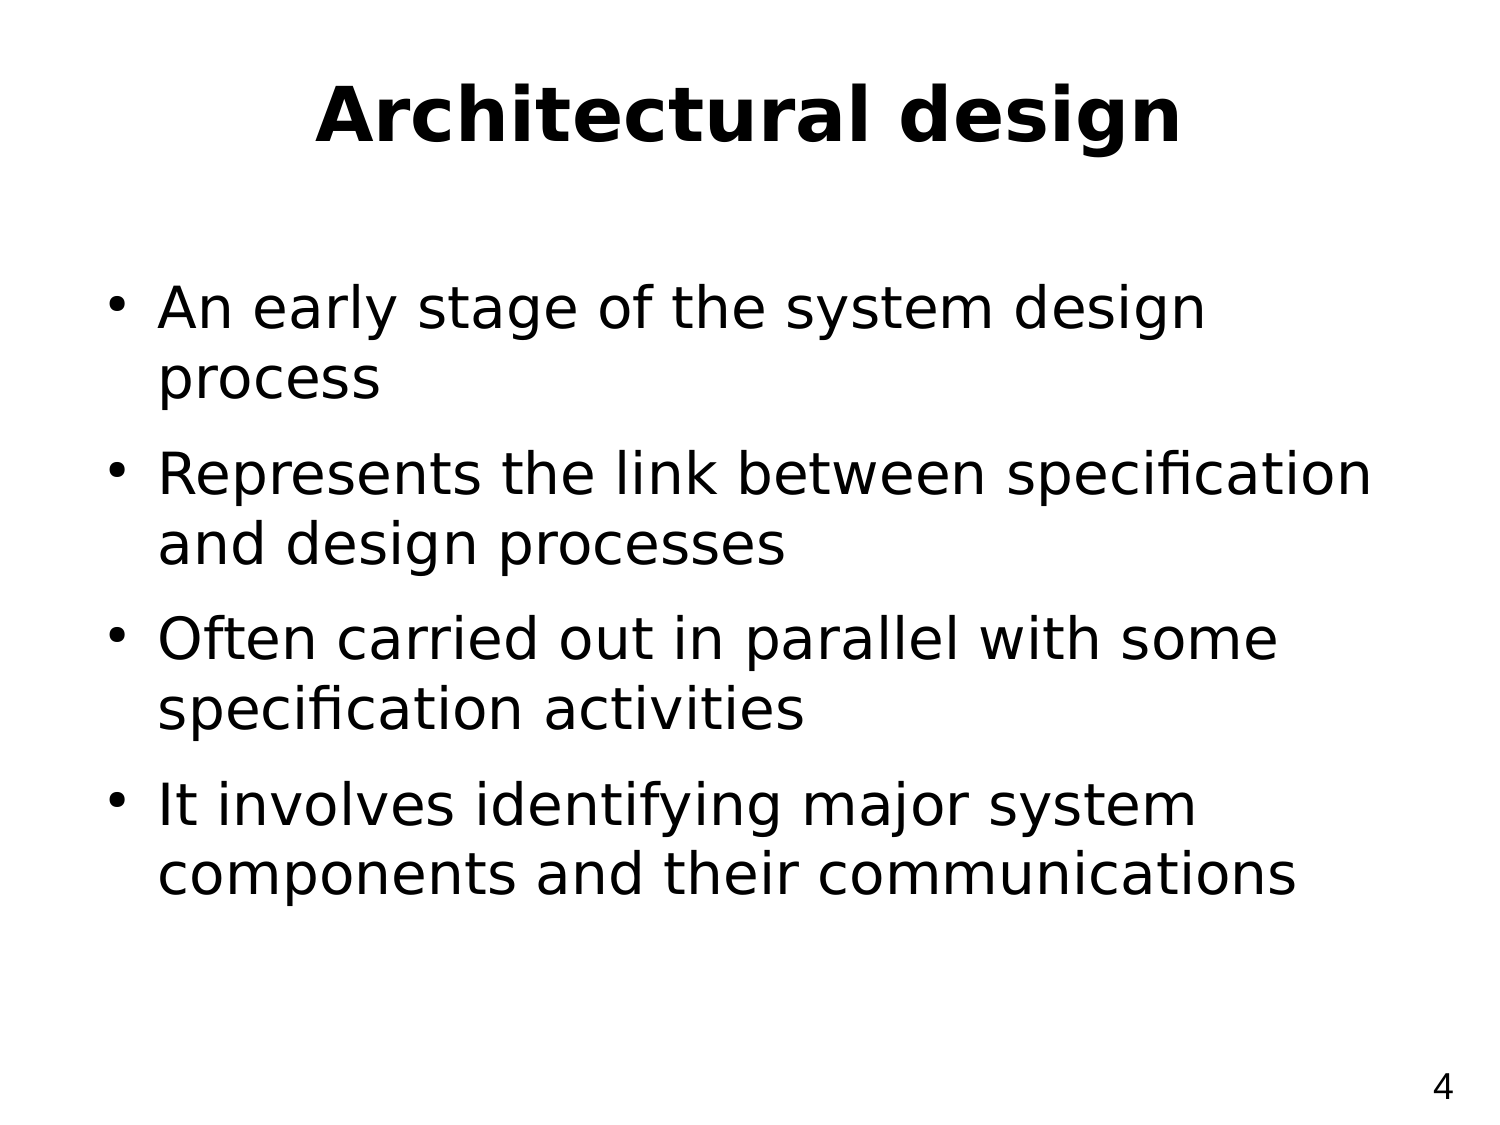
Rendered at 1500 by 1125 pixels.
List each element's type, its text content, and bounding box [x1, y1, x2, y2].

title Architectural design [75, 44, 1425, 177]
list An early stage of the system design process Represents the link between specification and design processes Often carried out in parallel with some specification activities It involves identifying major system components and their communications [75, 263, 1425, 916]
